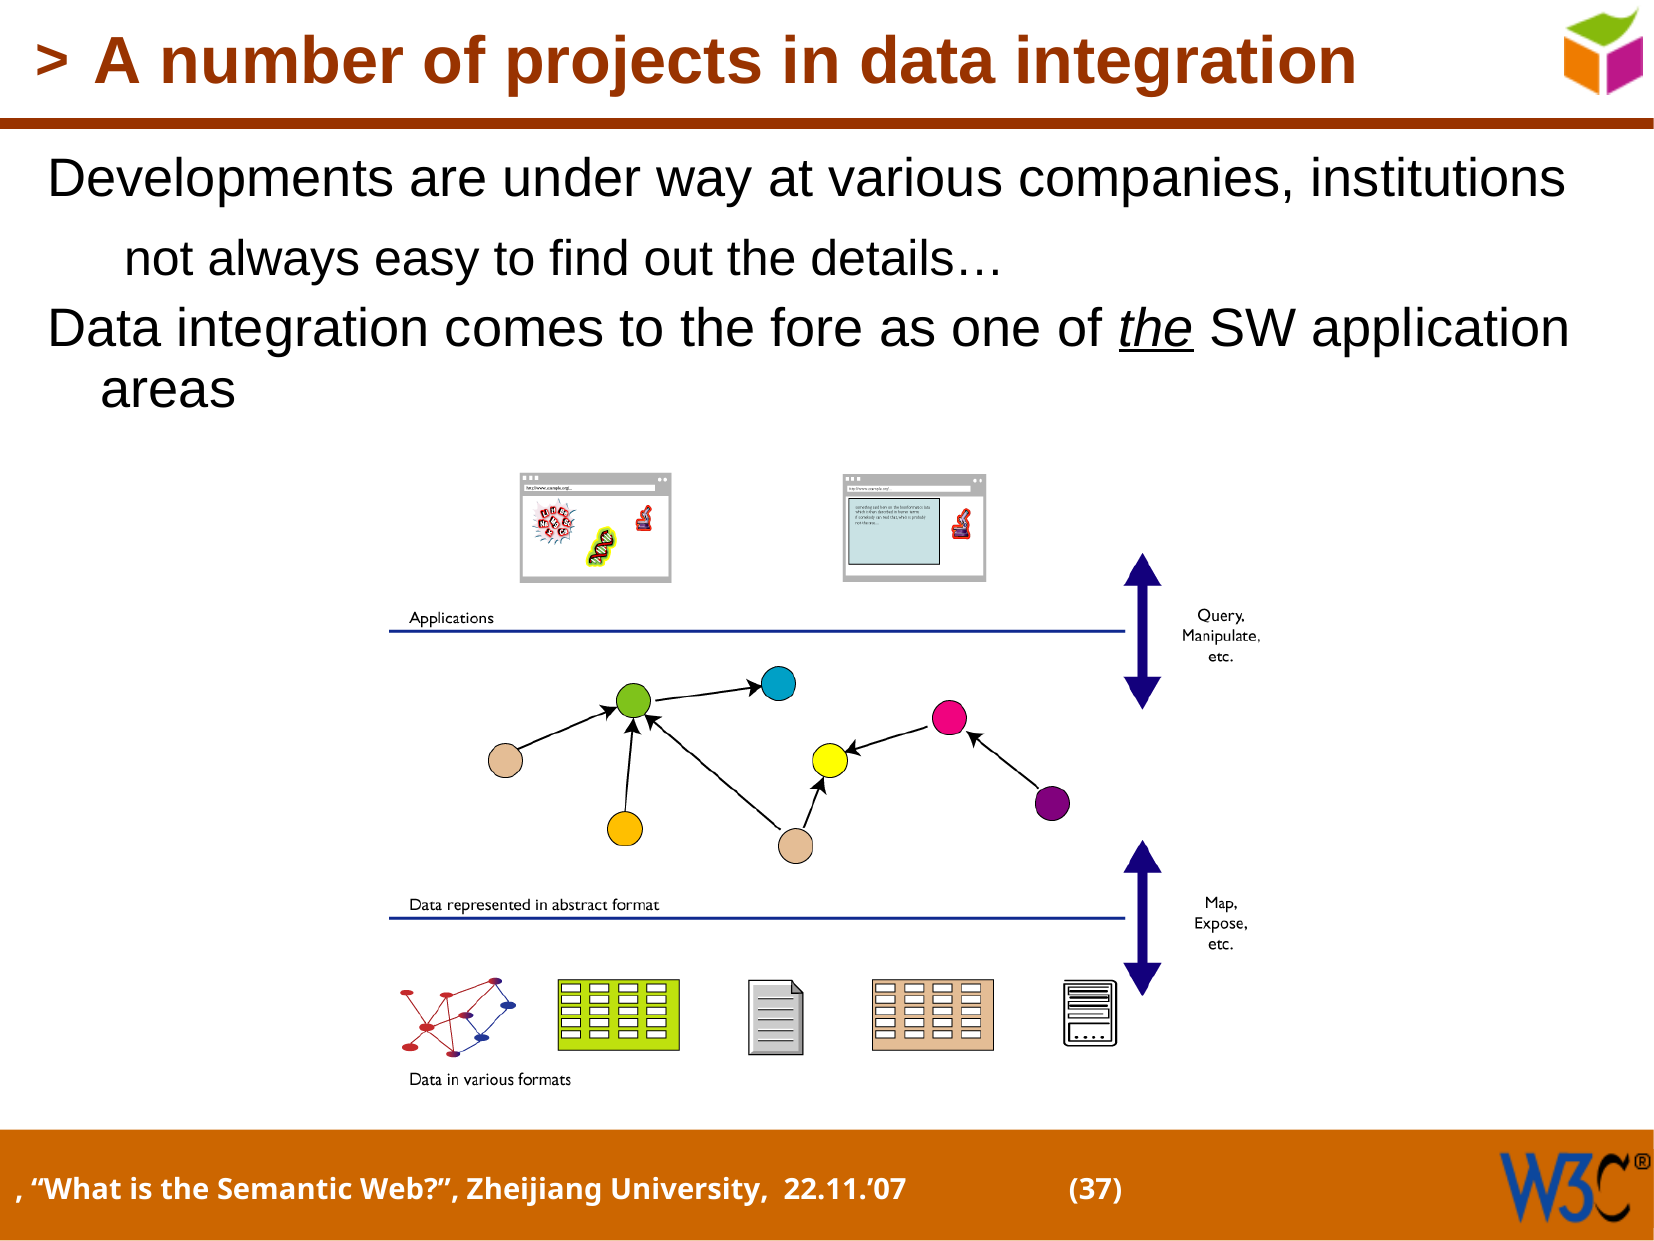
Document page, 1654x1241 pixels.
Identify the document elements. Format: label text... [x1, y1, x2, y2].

list Developments are under way at various companies, institutions not always easy to find out the details… Data integration comes to the fore as one of the SW application areas [29, 147, 1625, 443]
picture [1495, 1149, 1654, 1228]
picture [383, 472, 1260, 1089]
picture [1564, 5, 1643, 95]
title A number of projects in data integration [93, 0, 1493, 119]
